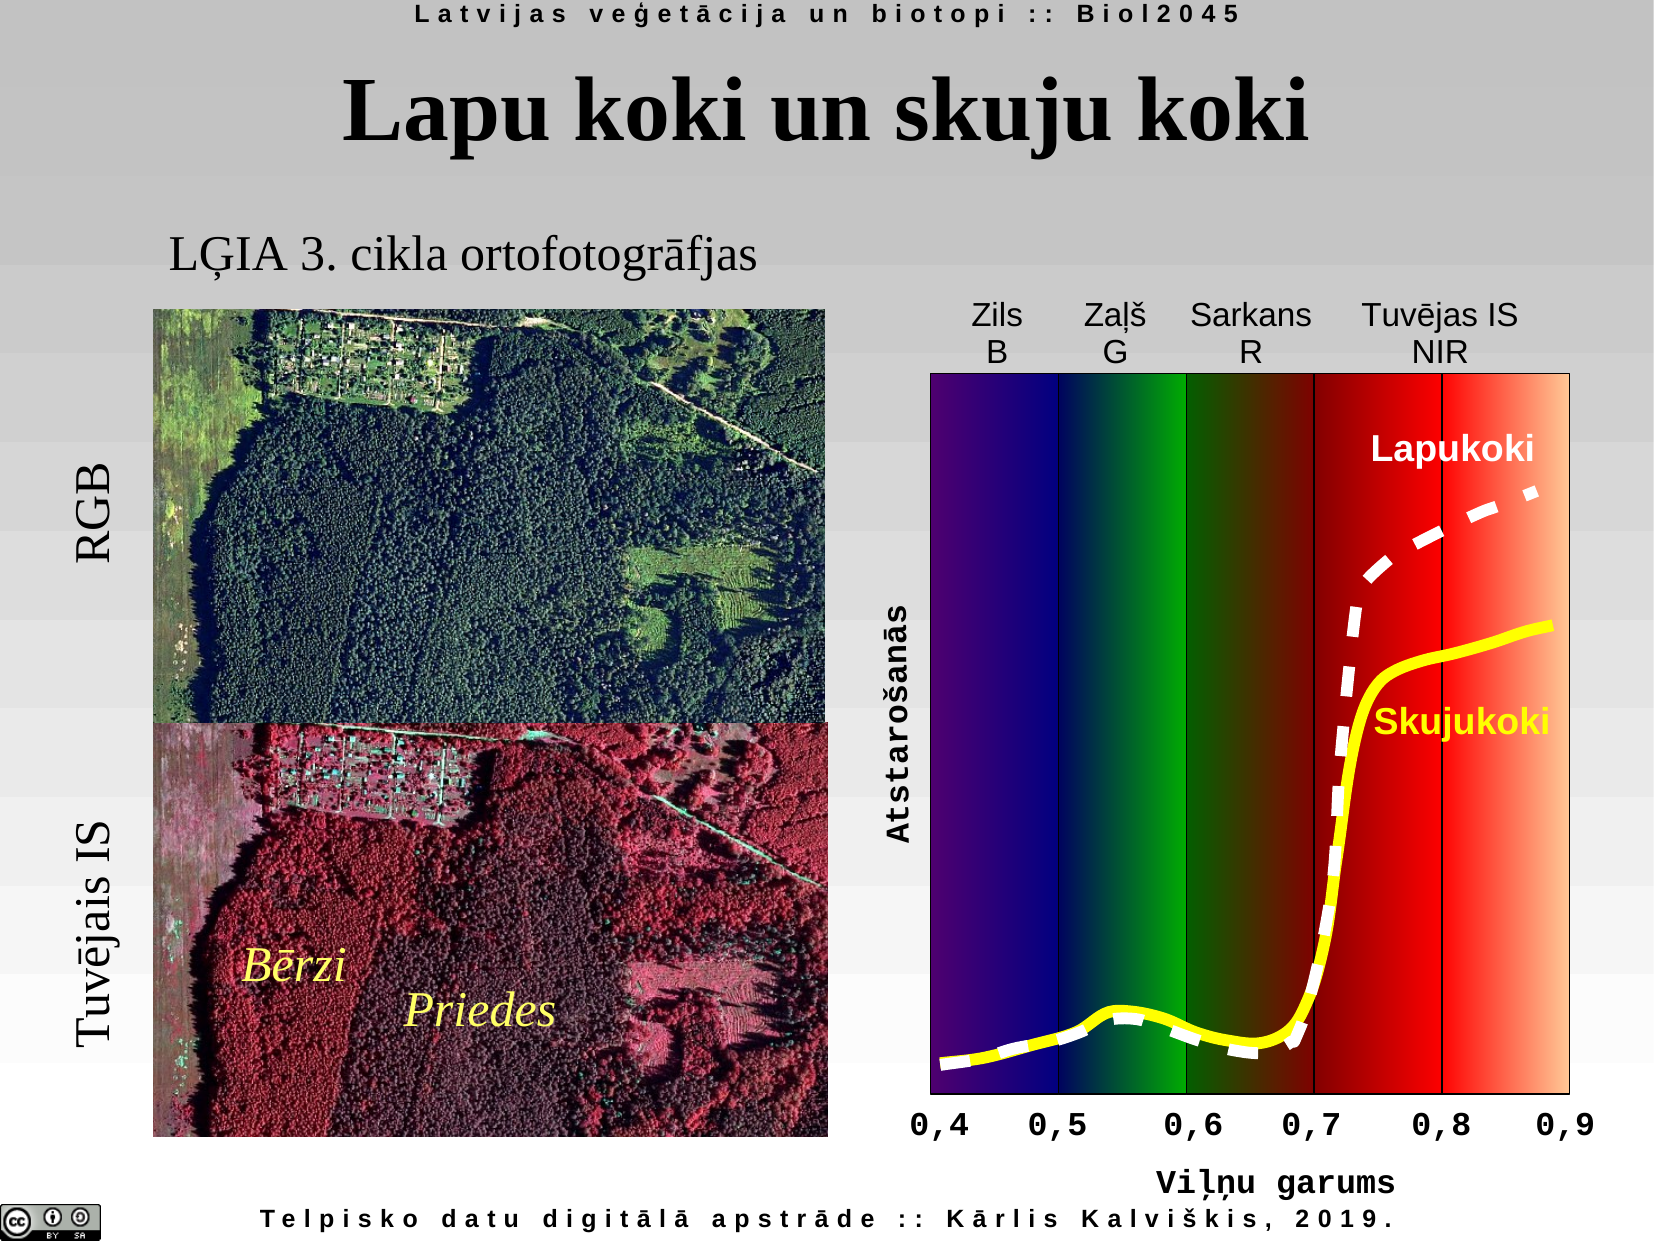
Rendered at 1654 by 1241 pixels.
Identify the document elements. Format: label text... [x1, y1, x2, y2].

text_box Skujukoki [1373, 700, 1551, 743]
text_box 0,9 [1535, 1107, 1596, 1146]
text_box 0,4 [909, 1107, 970, 1146]
text_box LĢIA 3. cikla ortofotogrāfjas [168, 225, 756, 281]
text_box Zils B [971, 296, 1024, 371]
text_box Sarkans R [1190, 296, 1313, 371]
text_box 0,5 [1027, 1107, 1088, 1146]
text_box 0,8 [1411, 1107, 1472, 1146]
text_box Bērzi [241, 937, 348, 993]
text_box Priedes [403, 981, 557, 1038]
text_box [930, 373, 1106, 1094]
text_box Viļņu garums [1156, 1166, 1397, 1204]
text_box Atstarošanās [877, 603, 920, 845]
text_box Tuvējais IS [64, 820, 121, 1048]
text_box 0,7 [1281, 1107, 1342, 1146]
text_box Tuvējas IS NIR [1361, 296, 1520, 371]
text_box Lapukoki [1370, 427, 1536, 470]
picture [0, 0, 1654, 58]
text_box 0,6 [1163, 1107, 1224, 1146]
text_box RGB [64, 461, 121, 565]
text_box [1115, 373, 1570, 1094]
picture [0, 278, 1654, 1241]
text_box Zaļš G [1083, 296, 1147, 371]
title Lapu koki un skuju koki [0, 58, 1654, 278]
